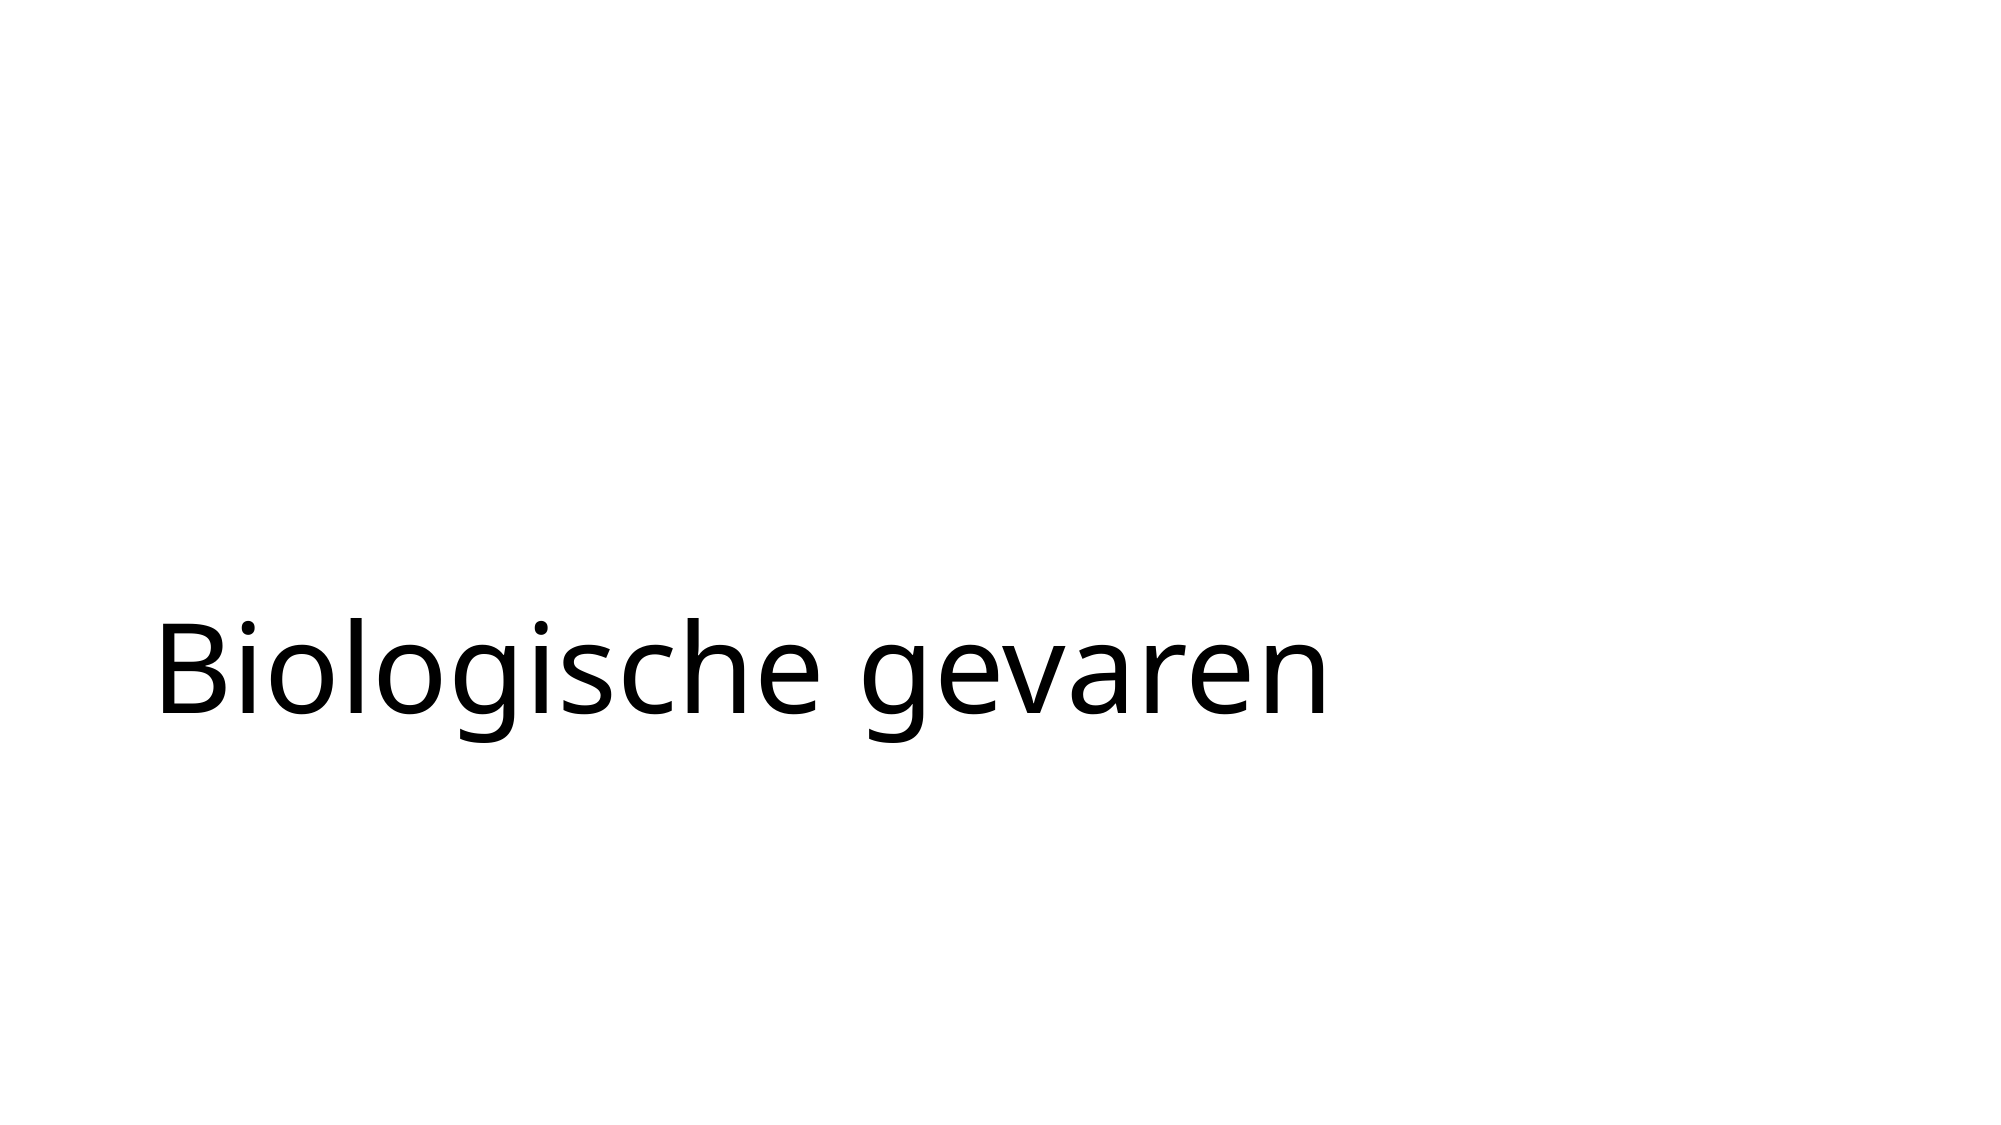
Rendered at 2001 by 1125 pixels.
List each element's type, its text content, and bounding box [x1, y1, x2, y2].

title Biologische gevaren [136, 280, 1862, 749]
